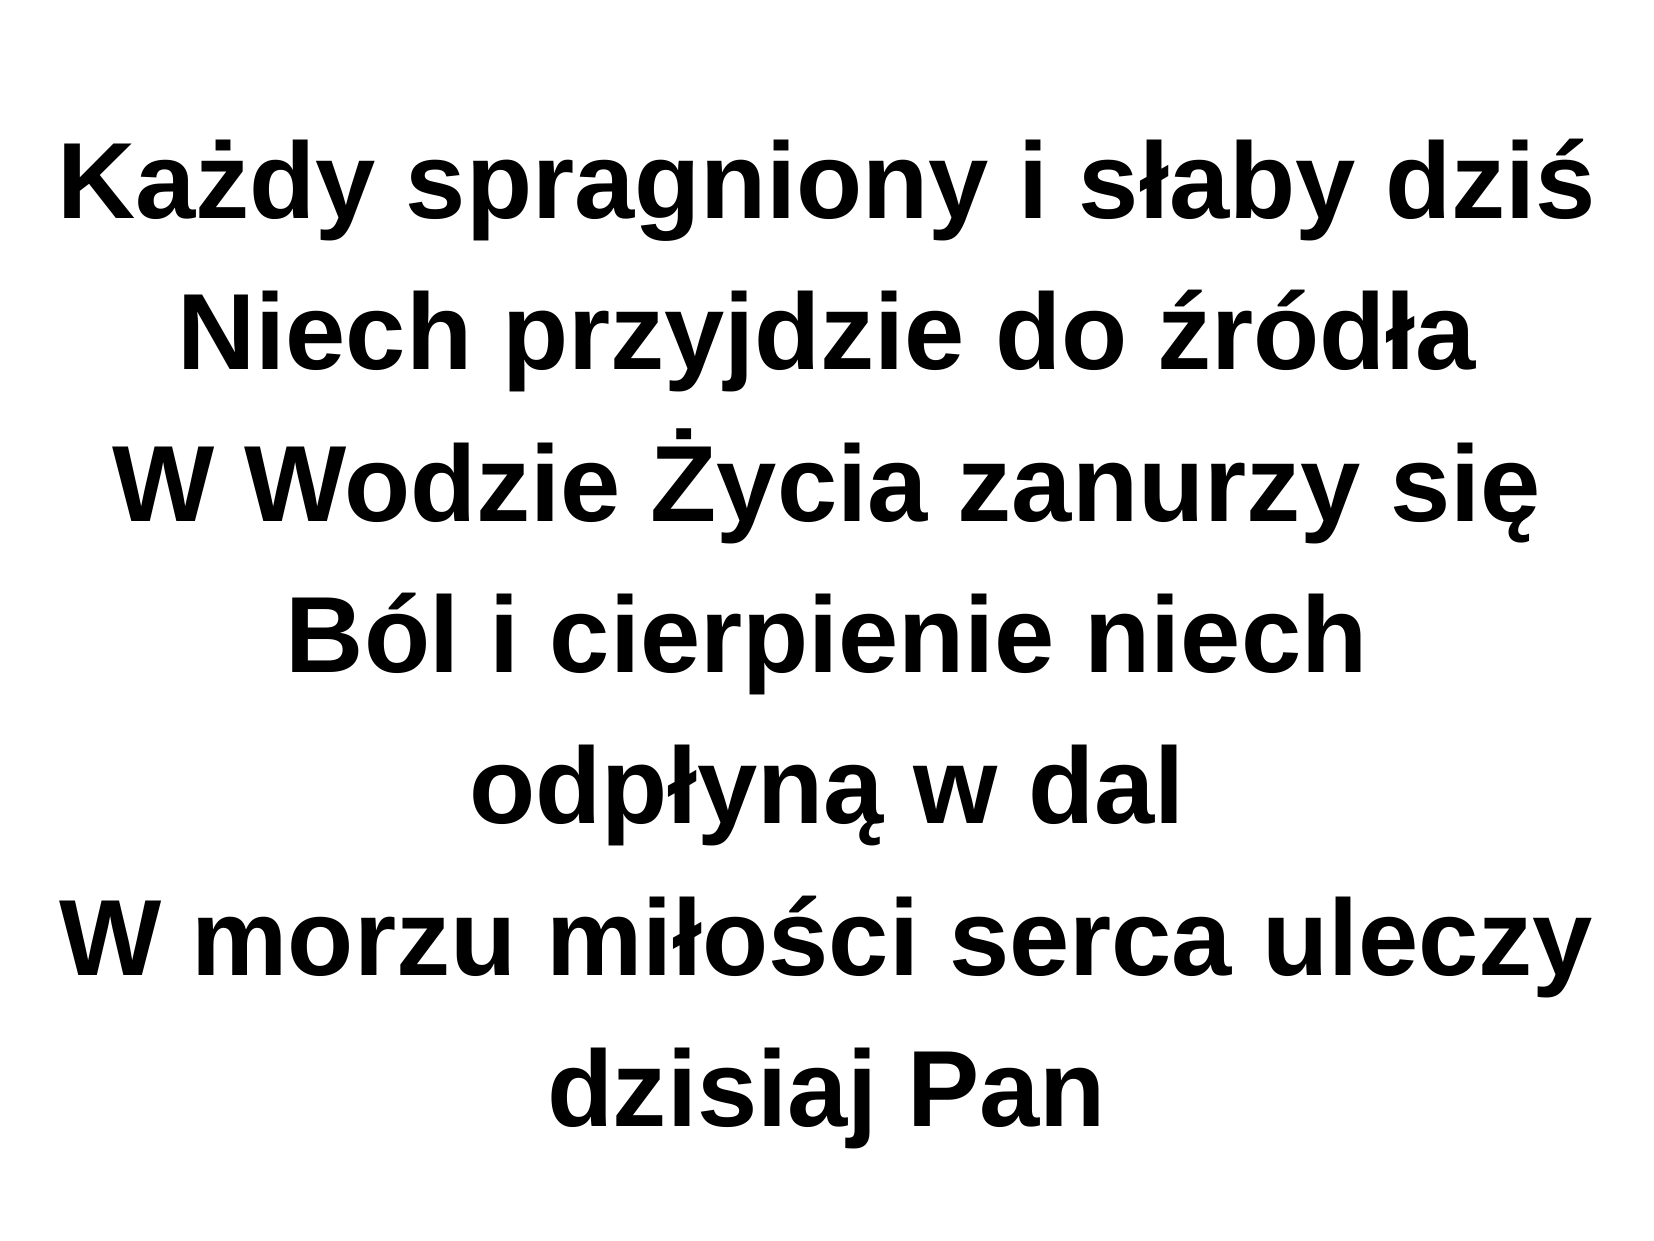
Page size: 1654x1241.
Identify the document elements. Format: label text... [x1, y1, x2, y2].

subtitle Każdy spragniony i słaby dziś Niech przyjdzie do źródła W Wodzie Życia zanurzy się Ból i cierpienie niech odpłyną w dal W morzu miłości serca uleczy dzisiaj Pan [0, 0, 1654, 1240]
